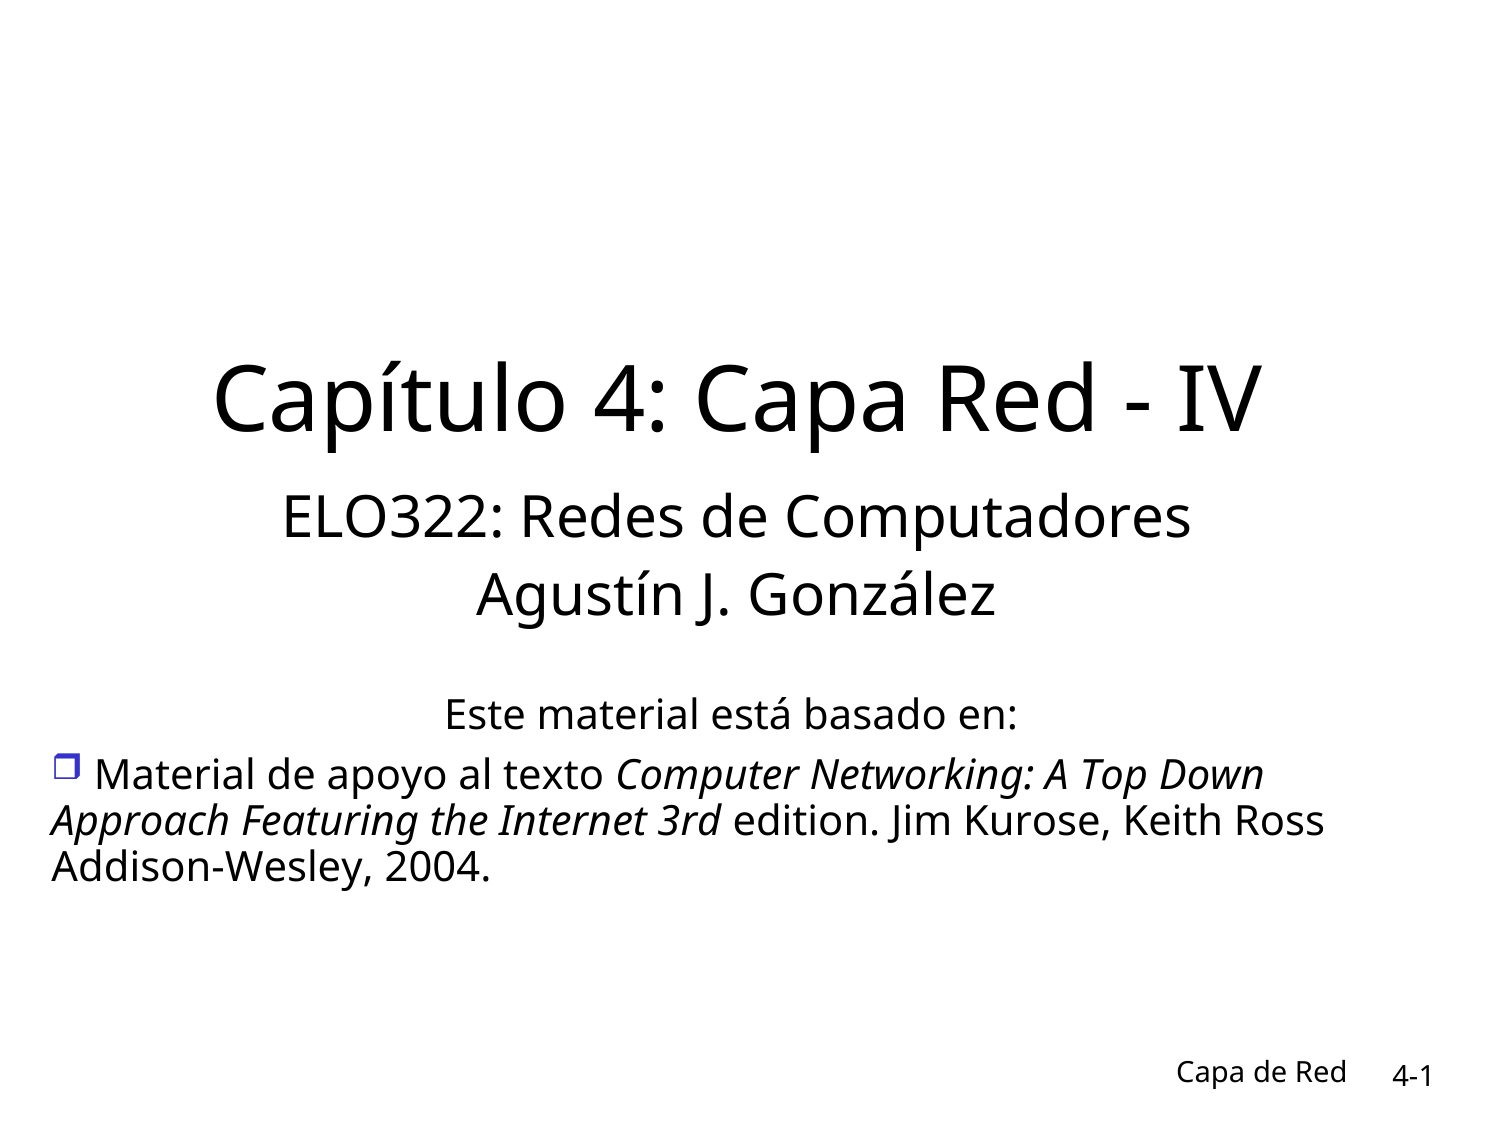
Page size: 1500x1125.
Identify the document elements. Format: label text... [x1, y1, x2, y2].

subtitle ELO322: Redes de Computadores Agustín J. González Este material está basado en: Material de apoyo al texto Computer Networking: A Top Down Approach Featuring the Internet 3rd edition. Jim Kurose, Keith Ross Addison-Wesley, 2004. [36, 479, 1437, 1038]
title Capítulo 4: Capa Red - IV [99, 274, 1375, 479]
